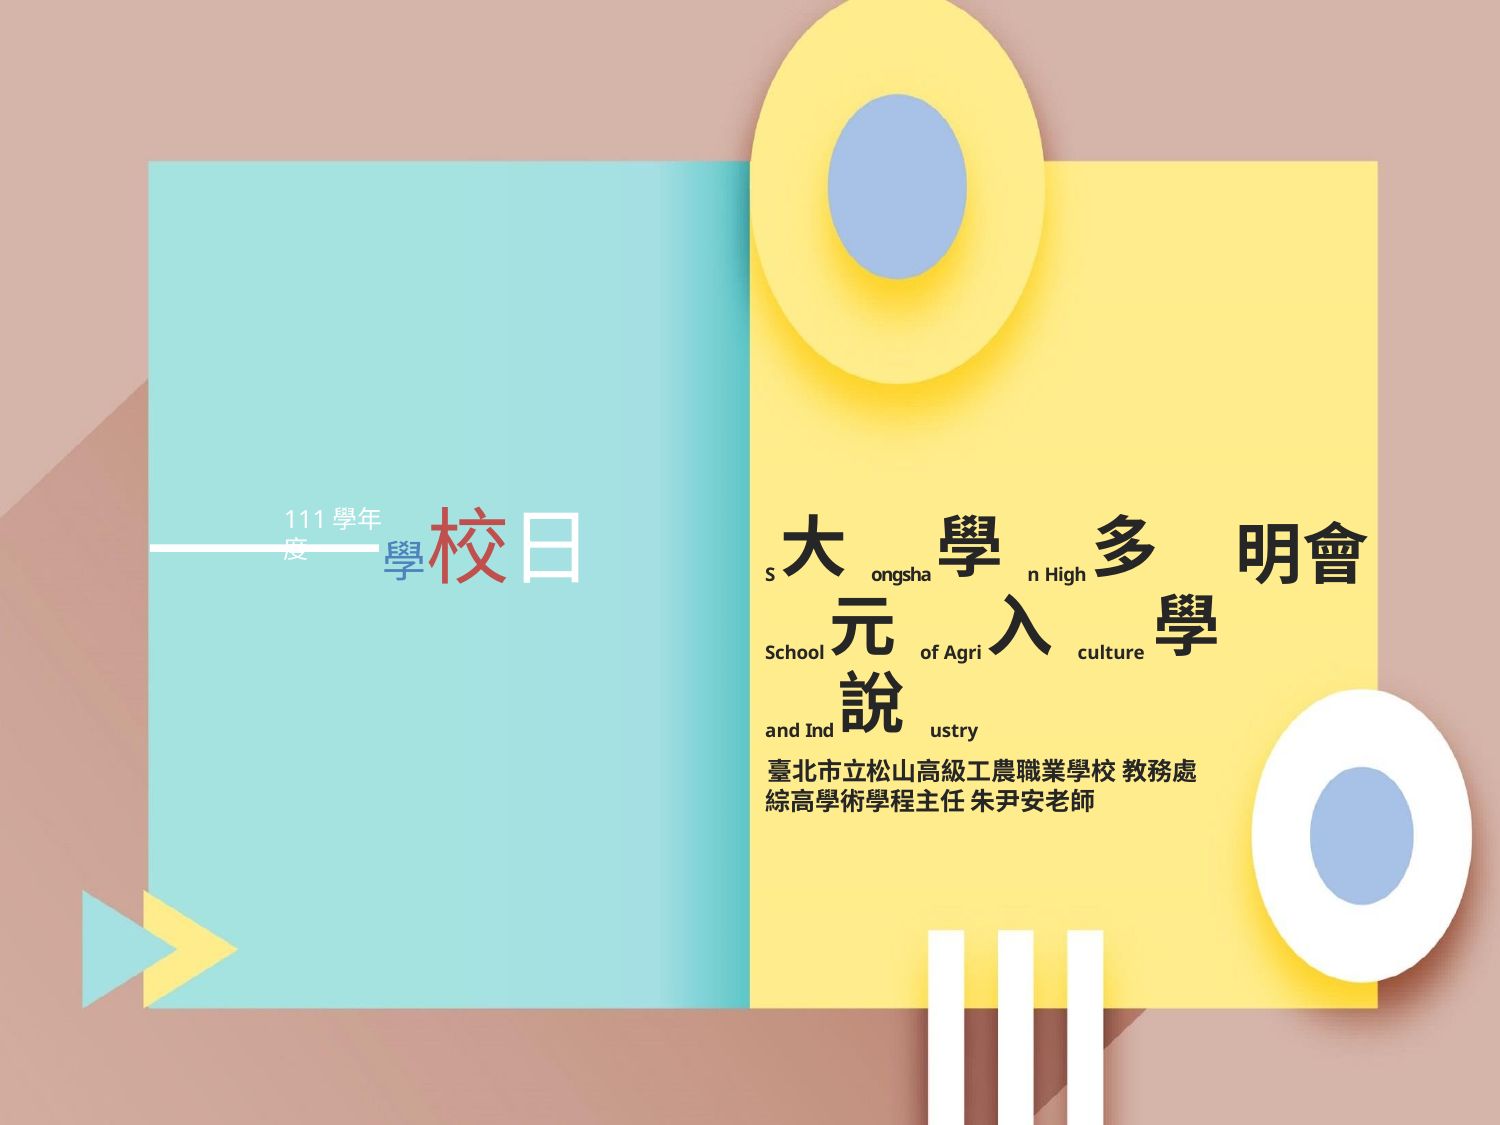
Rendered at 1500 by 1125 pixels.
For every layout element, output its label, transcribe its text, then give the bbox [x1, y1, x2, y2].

text_box 明會 [1233, 510, 1372, 595]
title 學校日 [380, 492, 596, 597]
picture [0, 0, 1500, 1125]
text_box [149, 544, 379, 552]
text_box 111學年度 [281, 501, 405, 535]
text_box S大ongsha學n High多School元of Agri入culture 學and Ind說ustry 臺北市立松山高級工農職業學校 教務處 綜高學術學程主任 朱尹安老師 [758, 521, 1224, 663]
